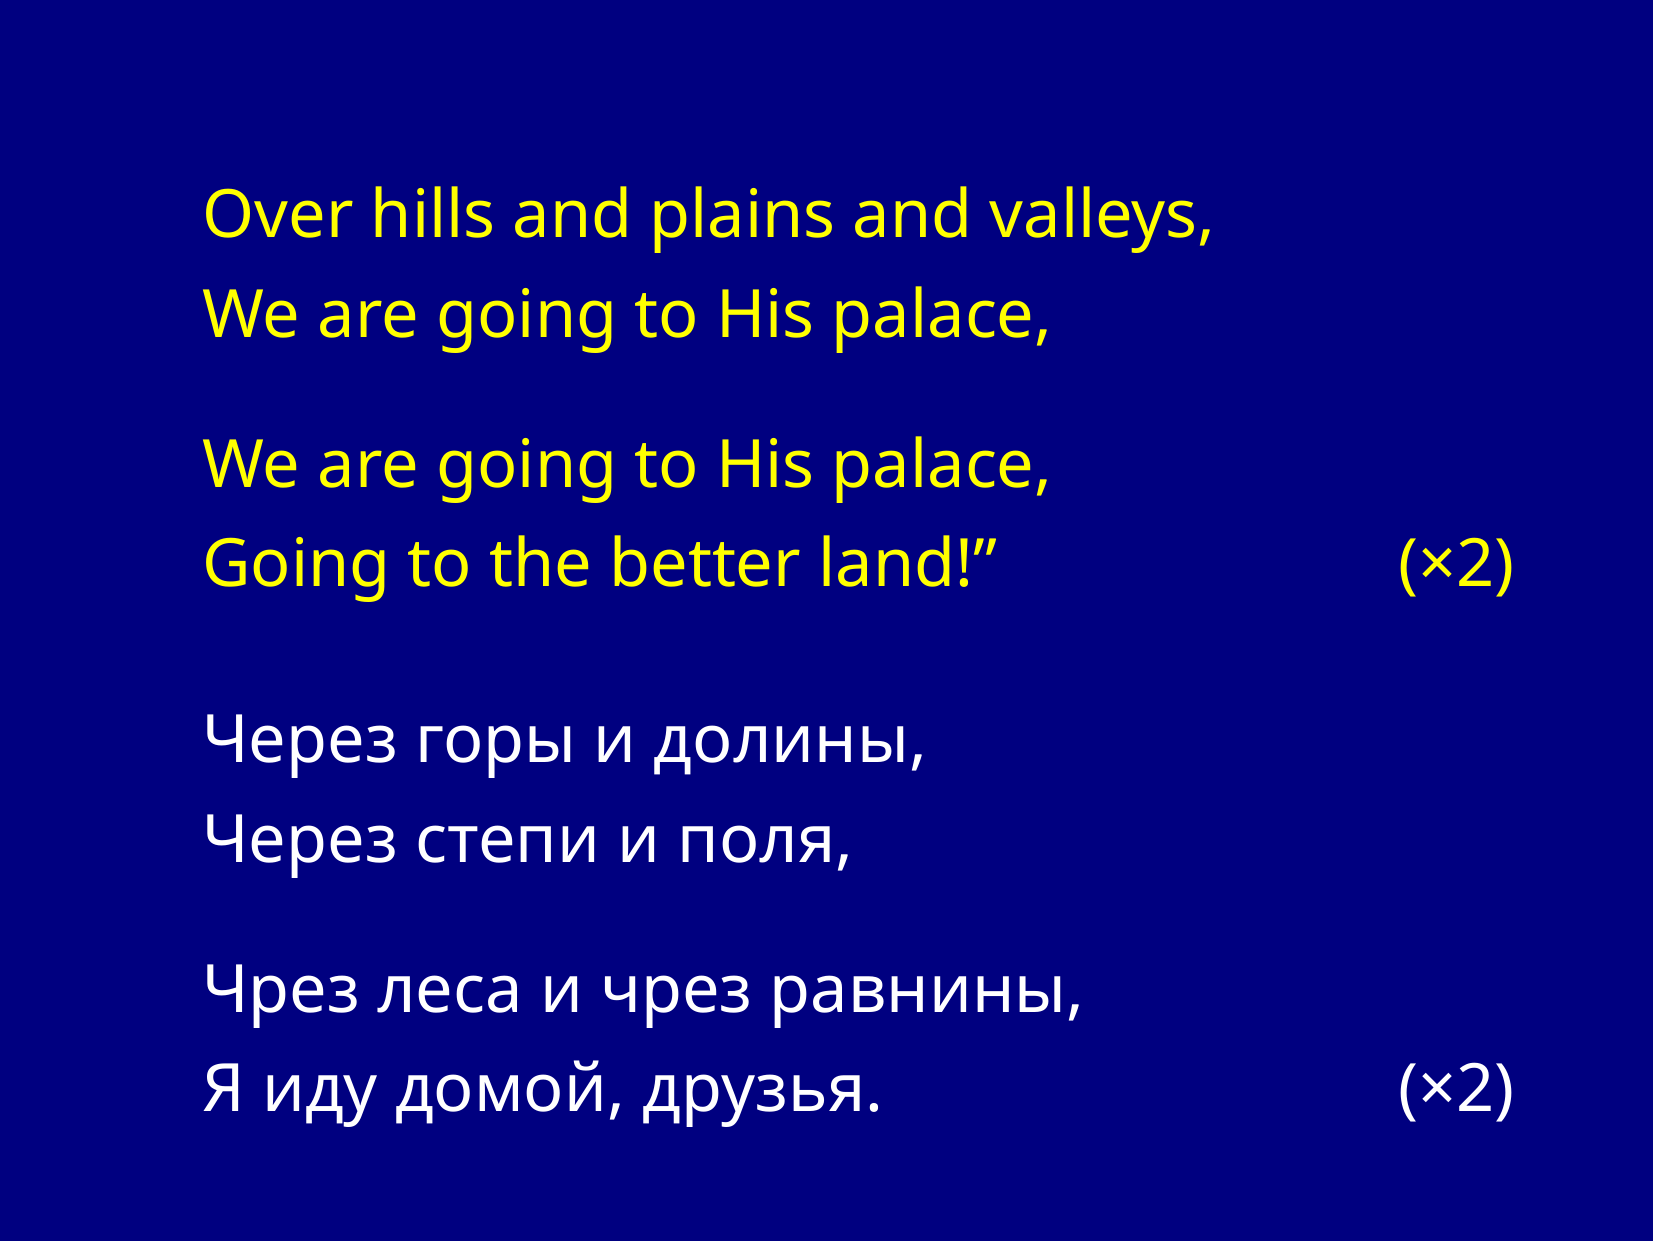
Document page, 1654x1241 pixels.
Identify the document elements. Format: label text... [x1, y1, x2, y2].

text_box Over hills and plains and valleys, We are going to His palace, We are going to His palace, Going to the better land!” (×2) [75, 150, 1576, 638]
text_box Через горы и долины, Через степи и поля, Чрез леса и чрез равнины, Я иду домой, друзья. (×2) [75, 675, 1576, 1163]
